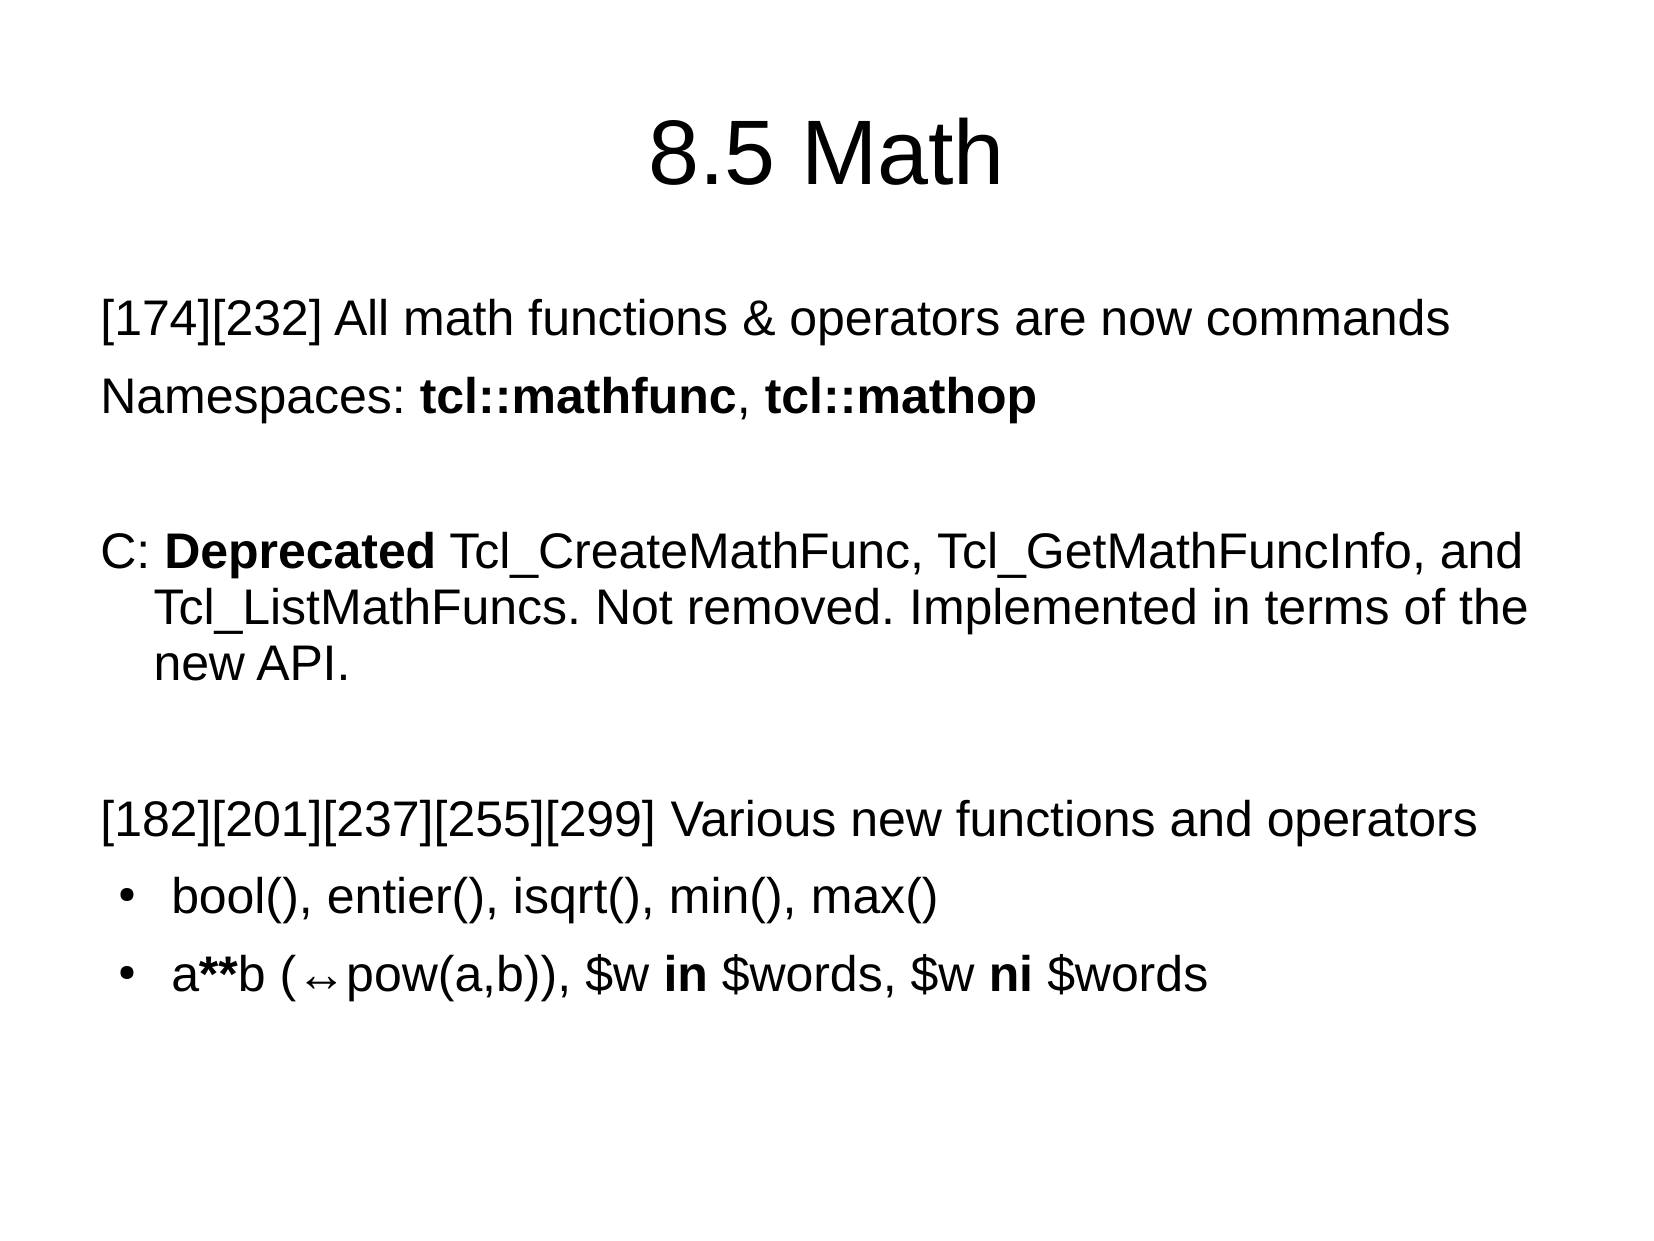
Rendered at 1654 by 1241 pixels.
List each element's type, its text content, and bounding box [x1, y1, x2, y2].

list [174][232] All math functions & operators are now commands Namespaces: tcl::mathfunc, tcl::mathop C: Deprecated Tcl_CreateMathFunc, Tcl_GetMathFuncInfo, and Tcl_ListMathFuncs. Not removed. Implemented in terms of the new API. [182][201][237][255][299] Various new functions and operators bool(), entier(), isqrt(), min(), max() a**b (↔pow(a,b)), $w in $words, $w ni $words [82, 290, 1571, 1232]
title 8.5 Math [82, 56, 1571, 250]
